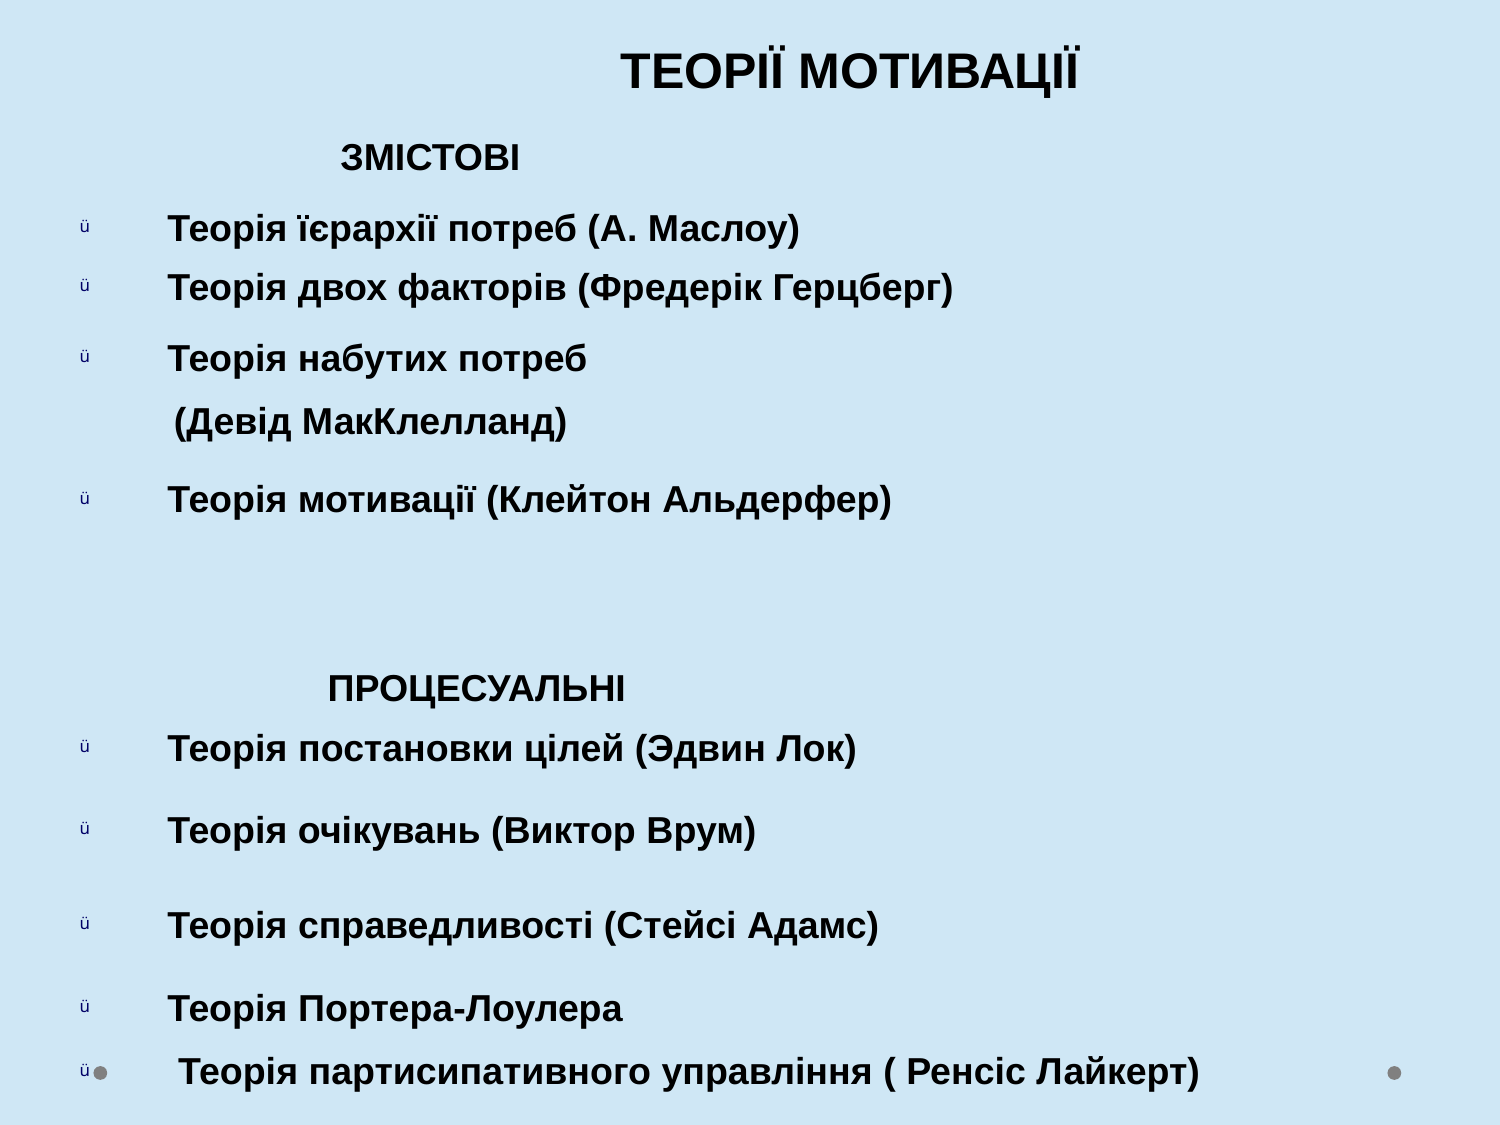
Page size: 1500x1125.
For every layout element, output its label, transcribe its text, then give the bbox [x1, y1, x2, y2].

text_box ЗМІСТОВІ [325, 125, 536, 186]
text_box Теорія постановки цілей (Эдвин Лок) [64, 716, 961, 776]
text_box Теорія справедливості (Стейсі Адамс) [64, 893, 1329, 953]
text_box Теорія двох факторів (Фредерік Герцберг) [64, 255, 1094, 316]
text_box ТЕОРІЇ МОТИВАЦІЇ [100, 30, 1500, 106]
text_box Теорія Портера-Лоулера Теорія партисипативного управління ( Ренсіс Лайкерт) [64, 976, 1294, 1100]
text_box Теорія мотивації (Клейтон Альдерфер) [64, 467, 999, 592]
text_box Теорія набутих потреб (Девід МакКлелланд) [64, 326, 981, 450]
text_box Теорія очікувань (Виктор Врум) [64, 798, 1018, 859]
text_box ПРОЦЕСУАЛЬНІ [312, 656, 748, 717]
text_box Теорія їєрархії потреб (А. Маслоу) [64, 196, 1335, 257]
